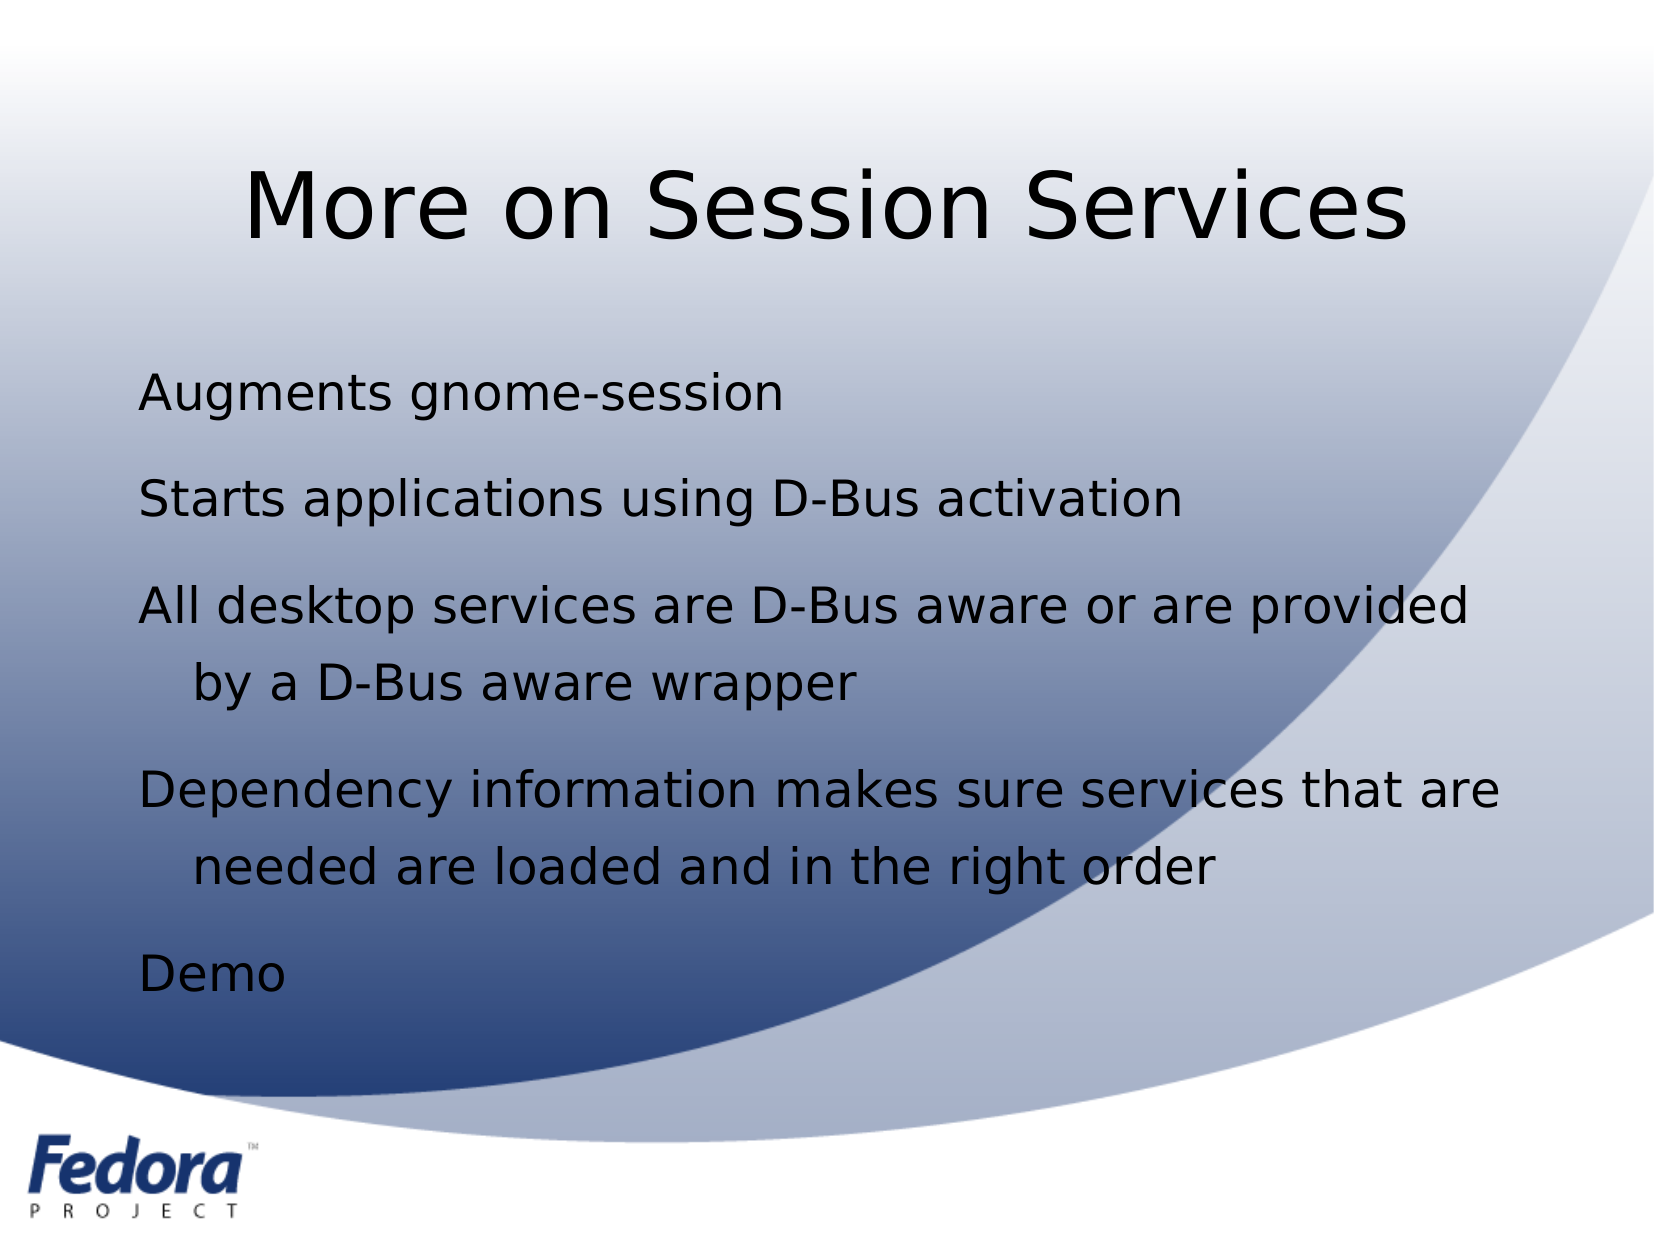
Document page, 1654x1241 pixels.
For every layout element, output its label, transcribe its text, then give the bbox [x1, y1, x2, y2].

title More on Session Services [121, 102, 1534, 310]
picture [0, 0, 1654, 1241]
list Augments gnome-session Starts applications using D-Bus activation All desktop services are D-Bus aware or are provided by a D-Bus aware wrapper Dependency information makes sure services that are needed are loaded and in the right order Demo [121, 344, 1534, 1126]
